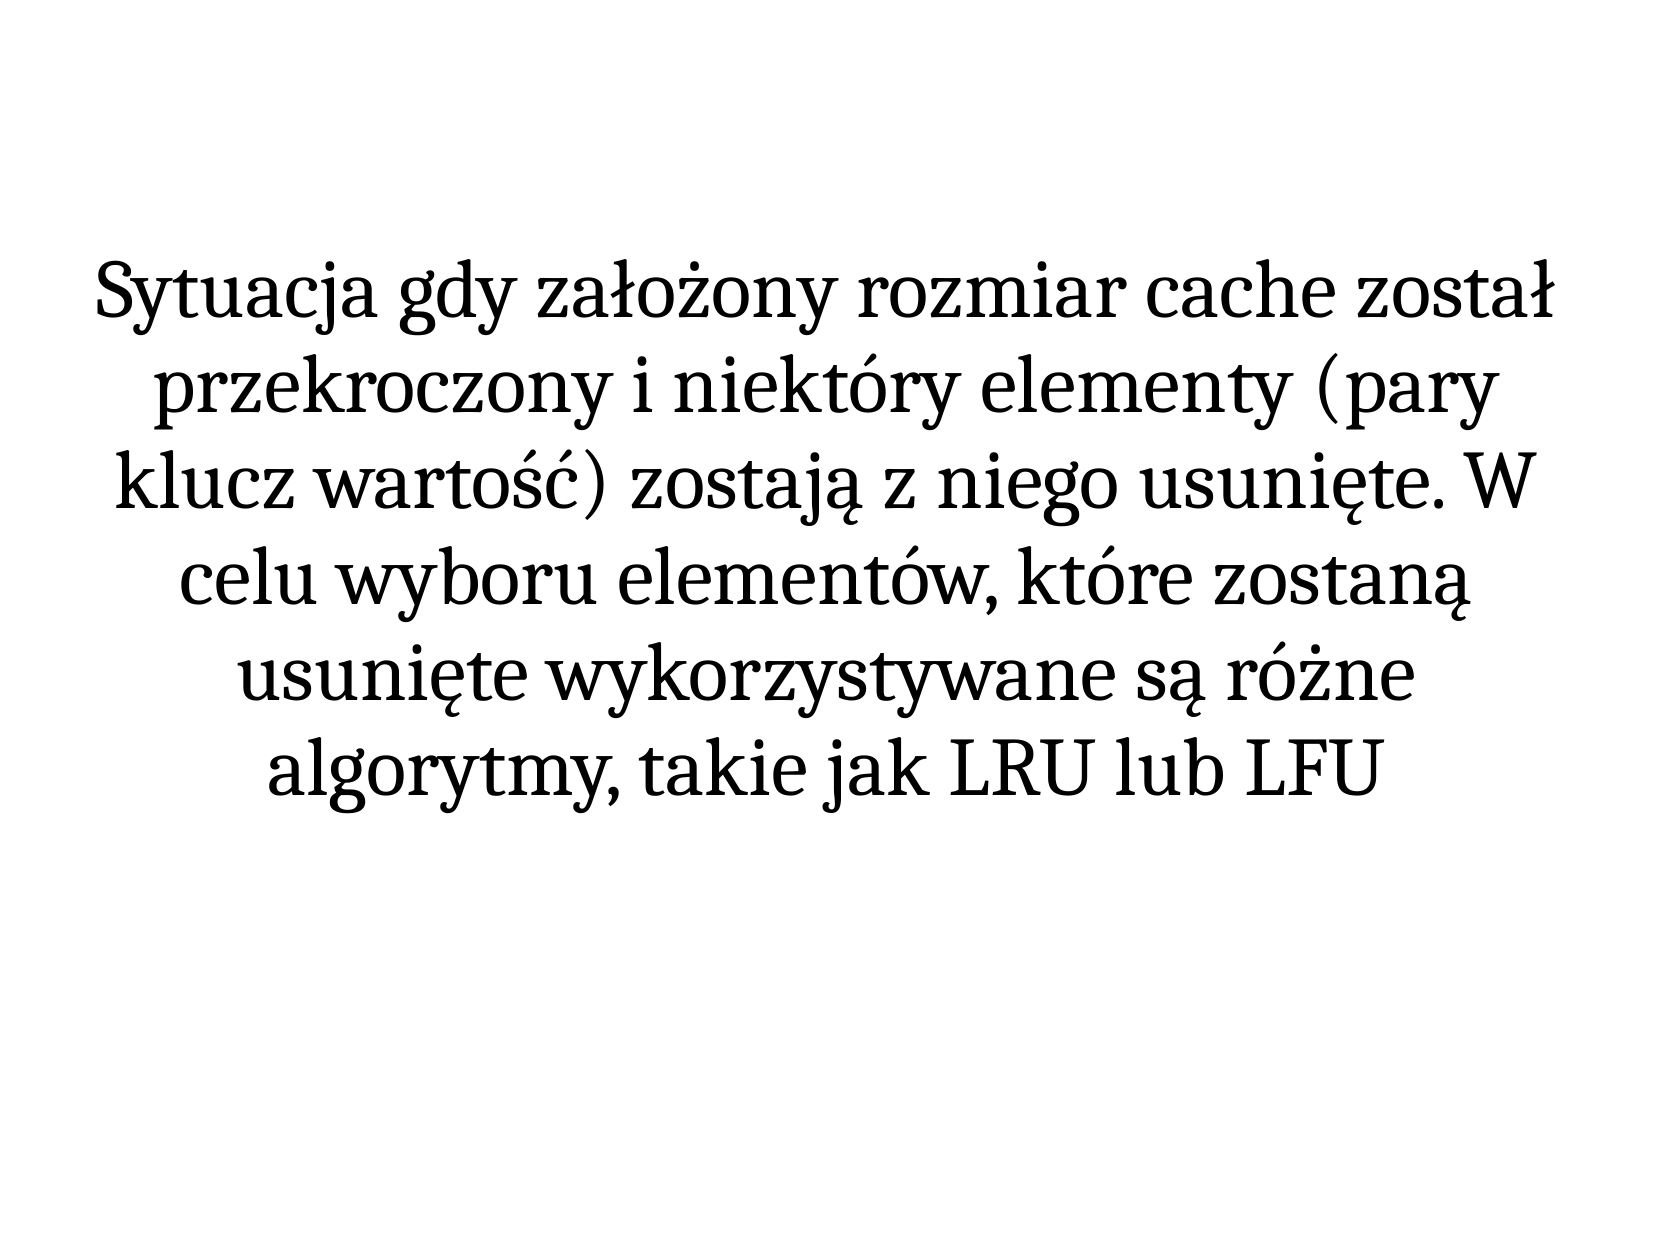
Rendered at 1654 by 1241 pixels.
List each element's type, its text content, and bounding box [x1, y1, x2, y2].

subtitle Sytuacja gdy założony rozmiar cache został przekroczony i niektóry elementy (pary klucz wartość) zostają z niego usunięte. W celu wyboru elementów, które zostaną usunięte wykorzystywane są różne algorytmy, takie jak LRU lub LFU [82, 49, 1571, 1010]
